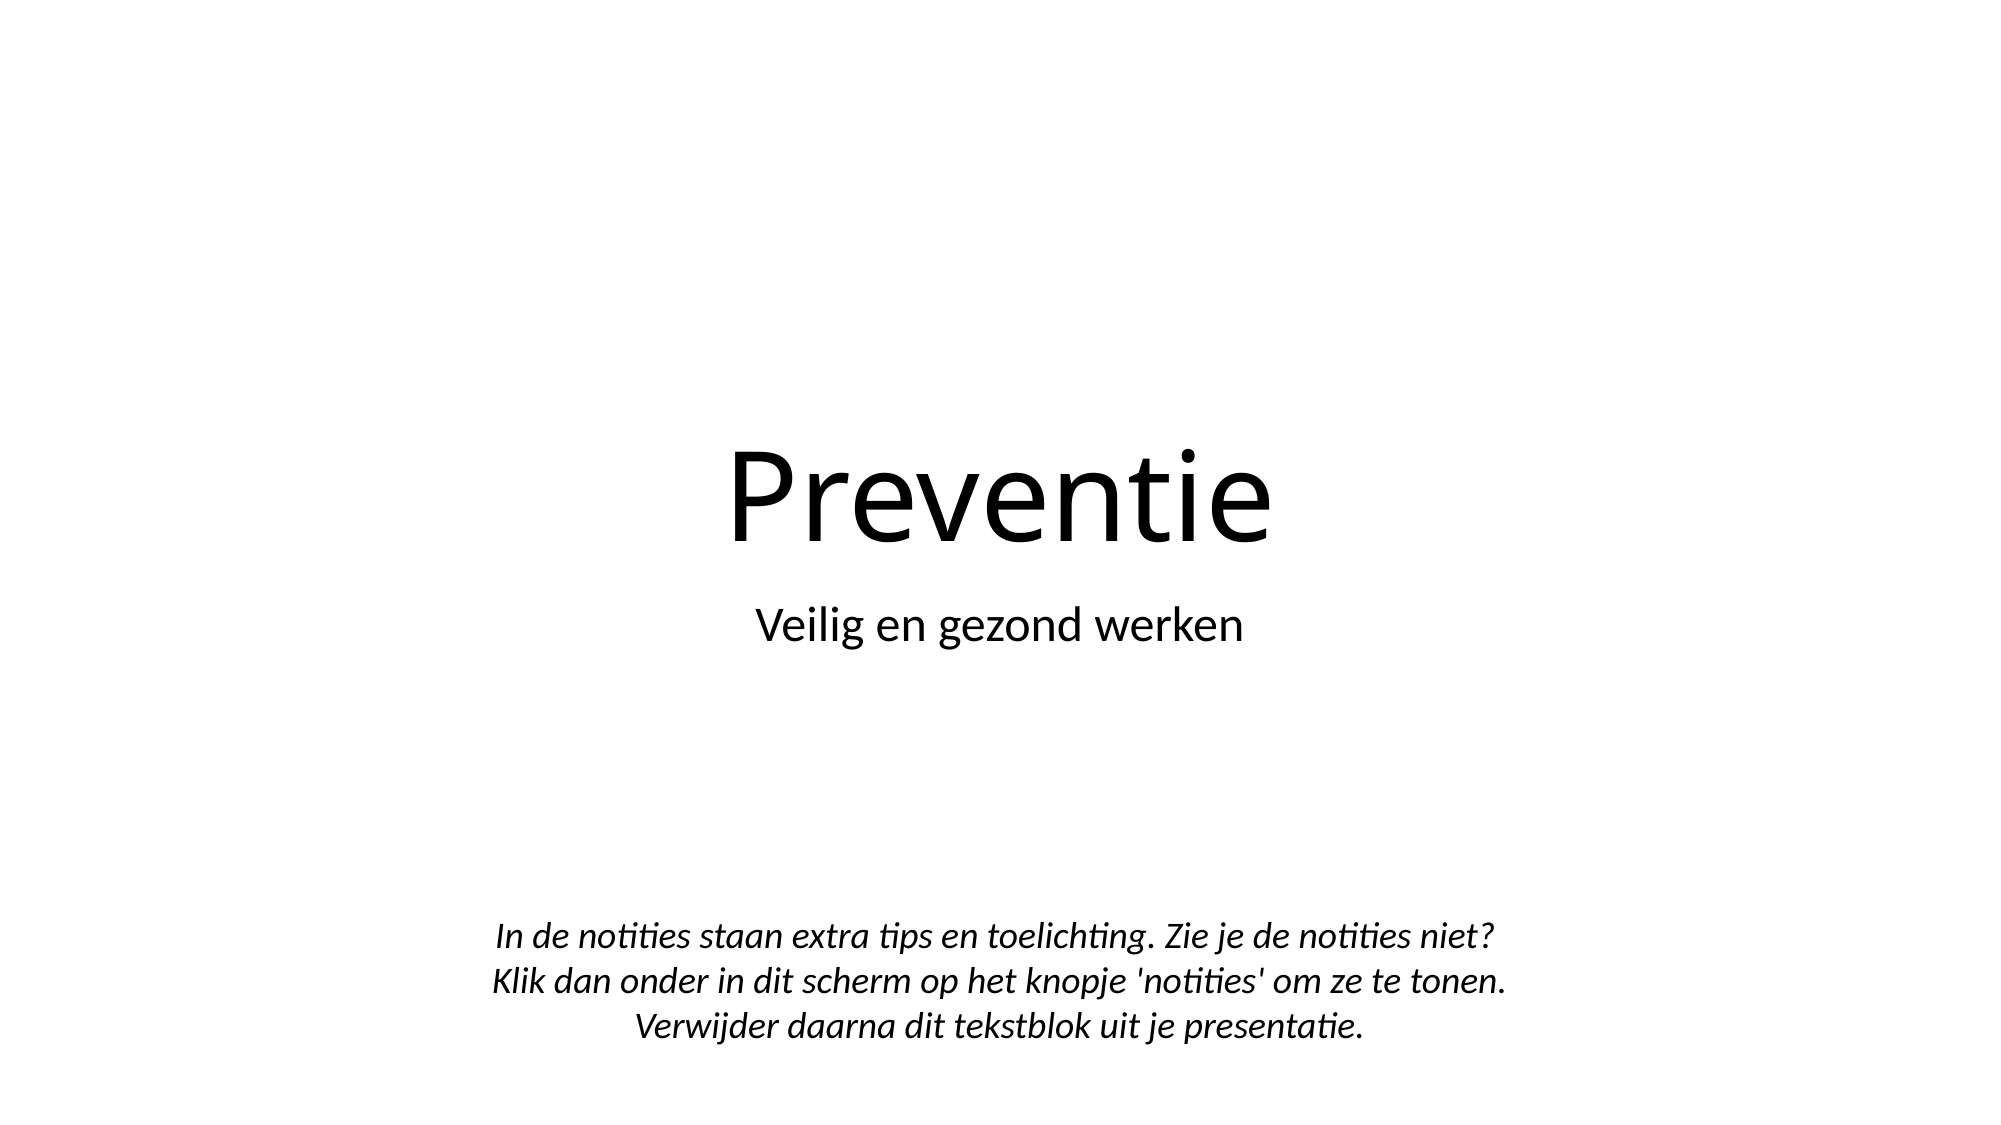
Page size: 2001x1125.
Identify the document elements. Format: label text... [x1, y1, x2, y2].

text_box In de notities staan extra tips en toelichting. Zie je de notities niet? Klik dan onder in dit scherm op het knopje 'notities' om ze te tonen. Verwijder daarna dit tekstblok uit je presentatie. [462, 903, 1538, 1056]
subtitle Veilig en gezond werken [249, 590, 1750, 863]
title Preventie [249, 184, 1750, 576]
